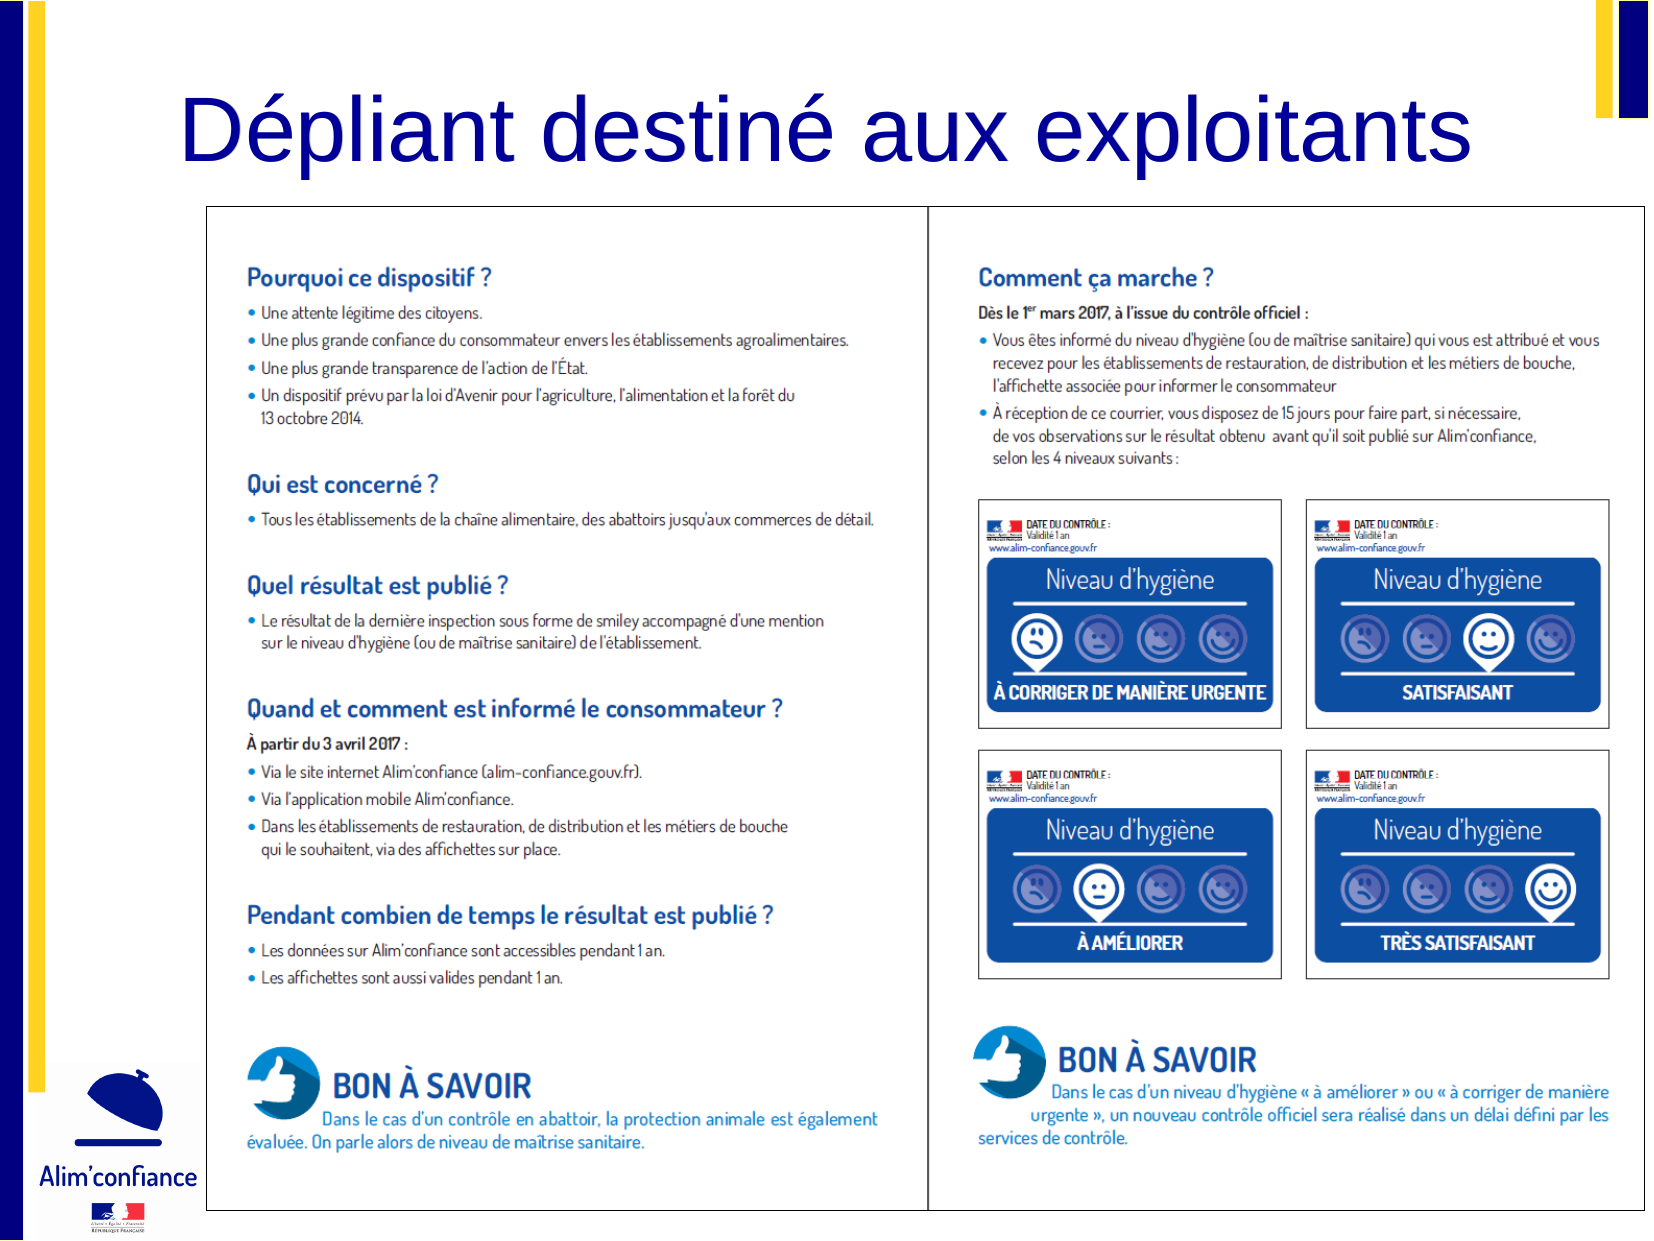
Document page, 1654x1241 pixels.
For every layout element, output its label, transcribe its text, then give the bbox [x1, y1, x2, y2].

text_box [0, 0, 24, 1241]
text_box [28, 1, 46, 1093]
picture [206, 206, 1645, 1211]
title Dépliant destiné aux exploitants [83, 25, 1572, 233]
text_box [1618, 0, 1649, 119]
text_box [1595, 0, 1613, 119]
picture [35, 1062, 200, 1241]
